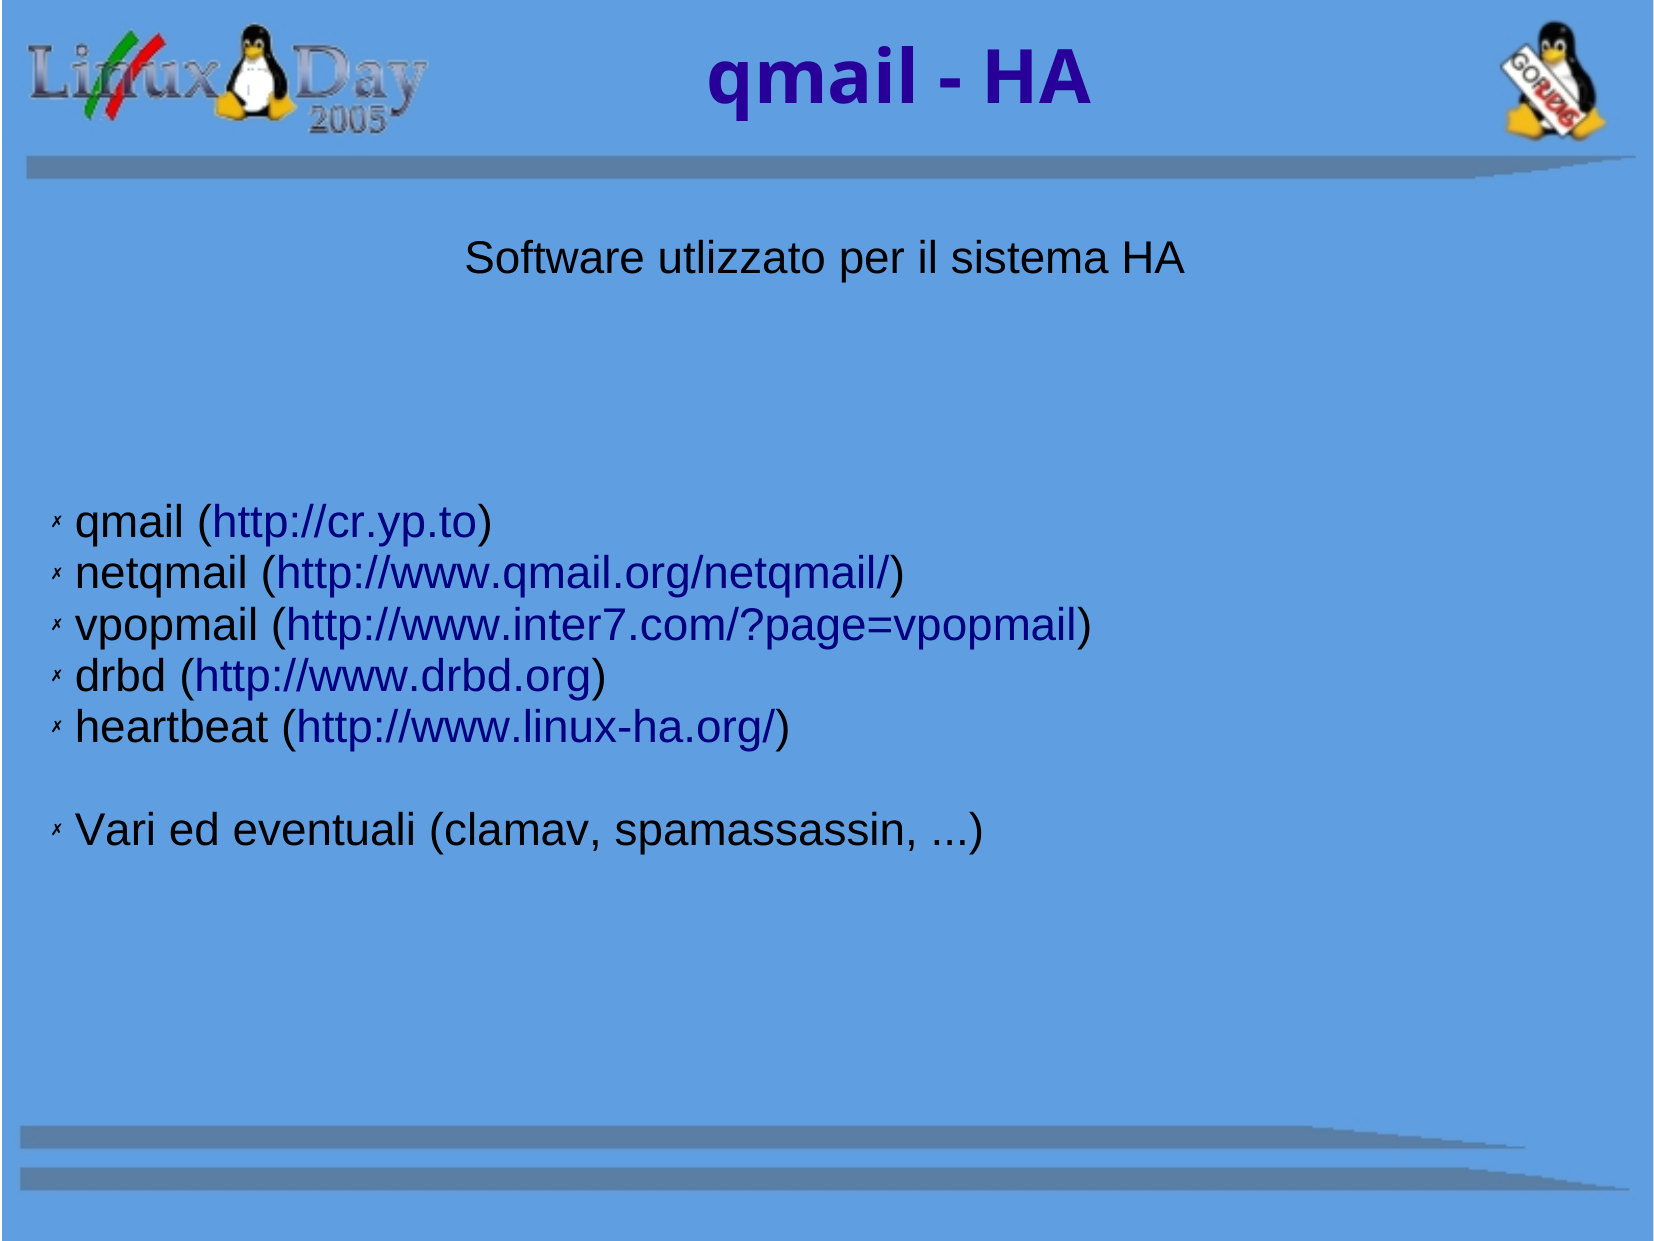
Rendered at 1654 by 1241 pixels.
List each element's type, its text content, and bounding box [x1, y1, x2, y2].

text_box Software utlizzato per il sistema HA [37, 225, 1613, 292]
picture [2, 0, 1654, 1241]
text_box qmail - HA [691, 16, 1180, 136]
text_box qmail (http://cr.yp.to) netqmail (http://www.qmail.org/netqmail/) vpopmail (http://www.inter7.com/?page=vpopmail) drbd (http://www.drbd.org) heartbeat (http://www.linux-ha.org/) Vari ed eventuali (clamav, spamassassin, ...) [37, 488, 1613, 863]
